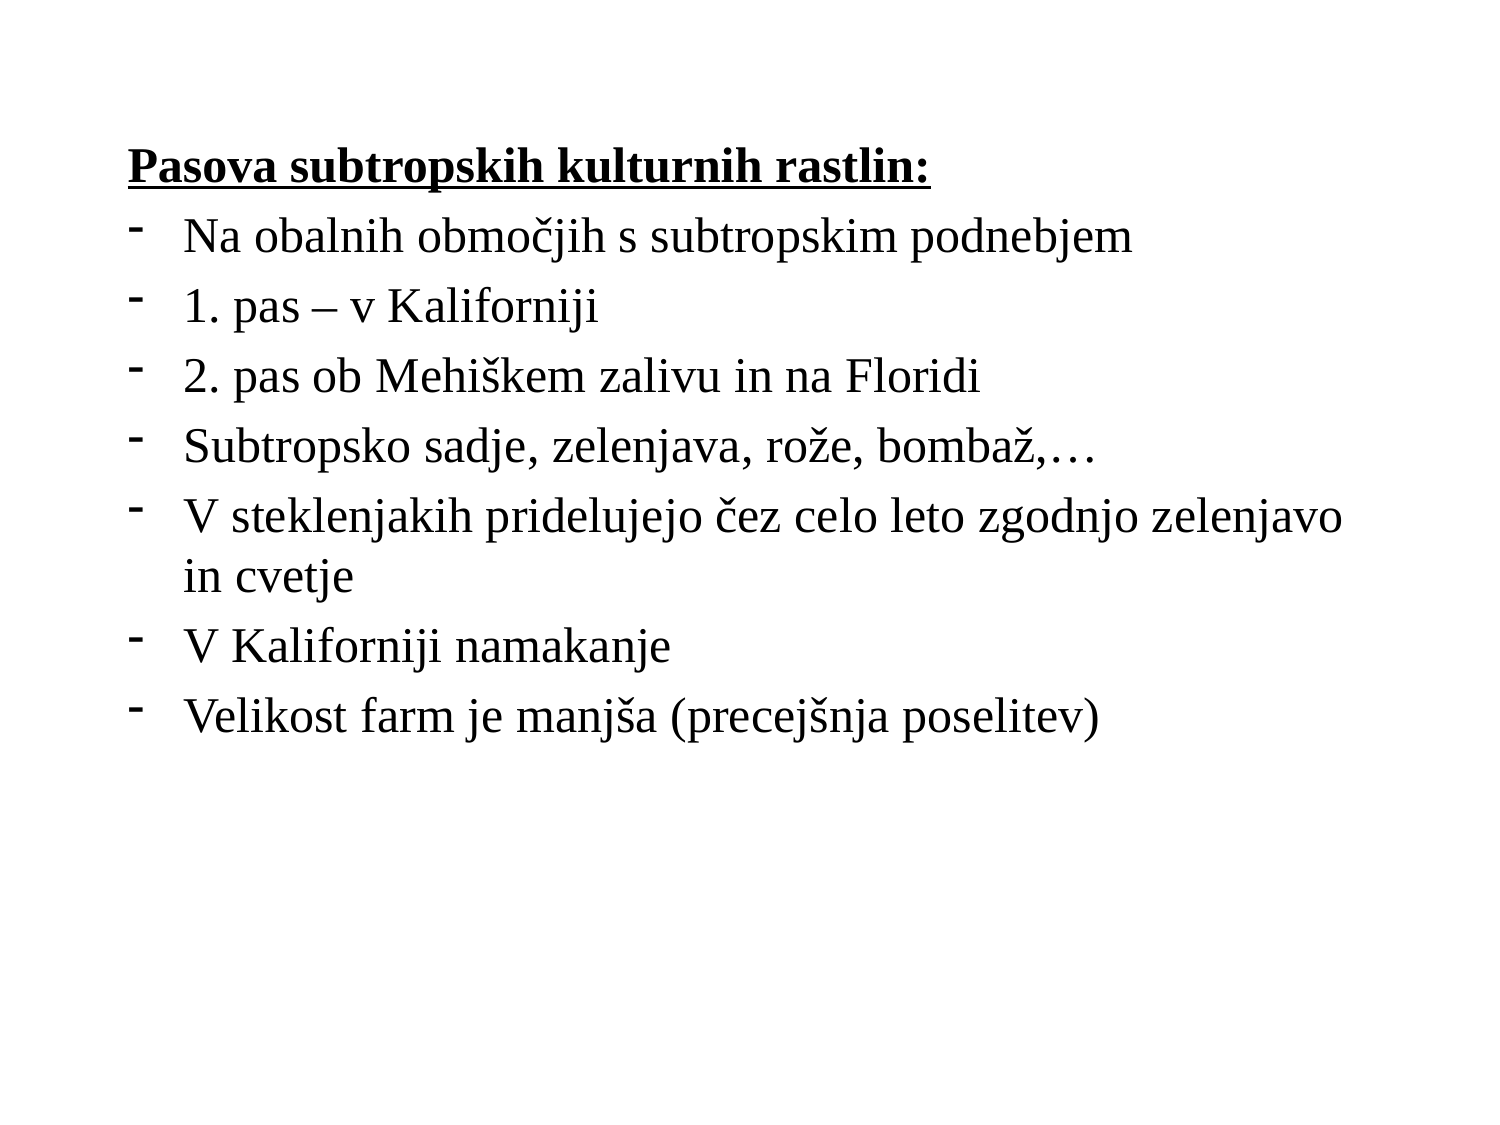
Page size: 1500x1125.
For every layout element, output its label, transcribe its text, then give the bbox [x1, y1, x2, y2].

list Pasova subtropskih kulturnih rastlin: Na obalnih območjih s subtropskim podnebjem 1. pas – v Kaliforniji 2. pas ob Mehiškem zalivu in na Floridi Subtropsko sadje, zelenjava, rože, bombaž,… V steklenjakih pridelujejo čez celo leto zgodnjo zelenjavo in cvetje V Kaliforniji namakanje Velikost farm je manjša (precejšnja poselitev) [112, 125, 1388, 1000]
